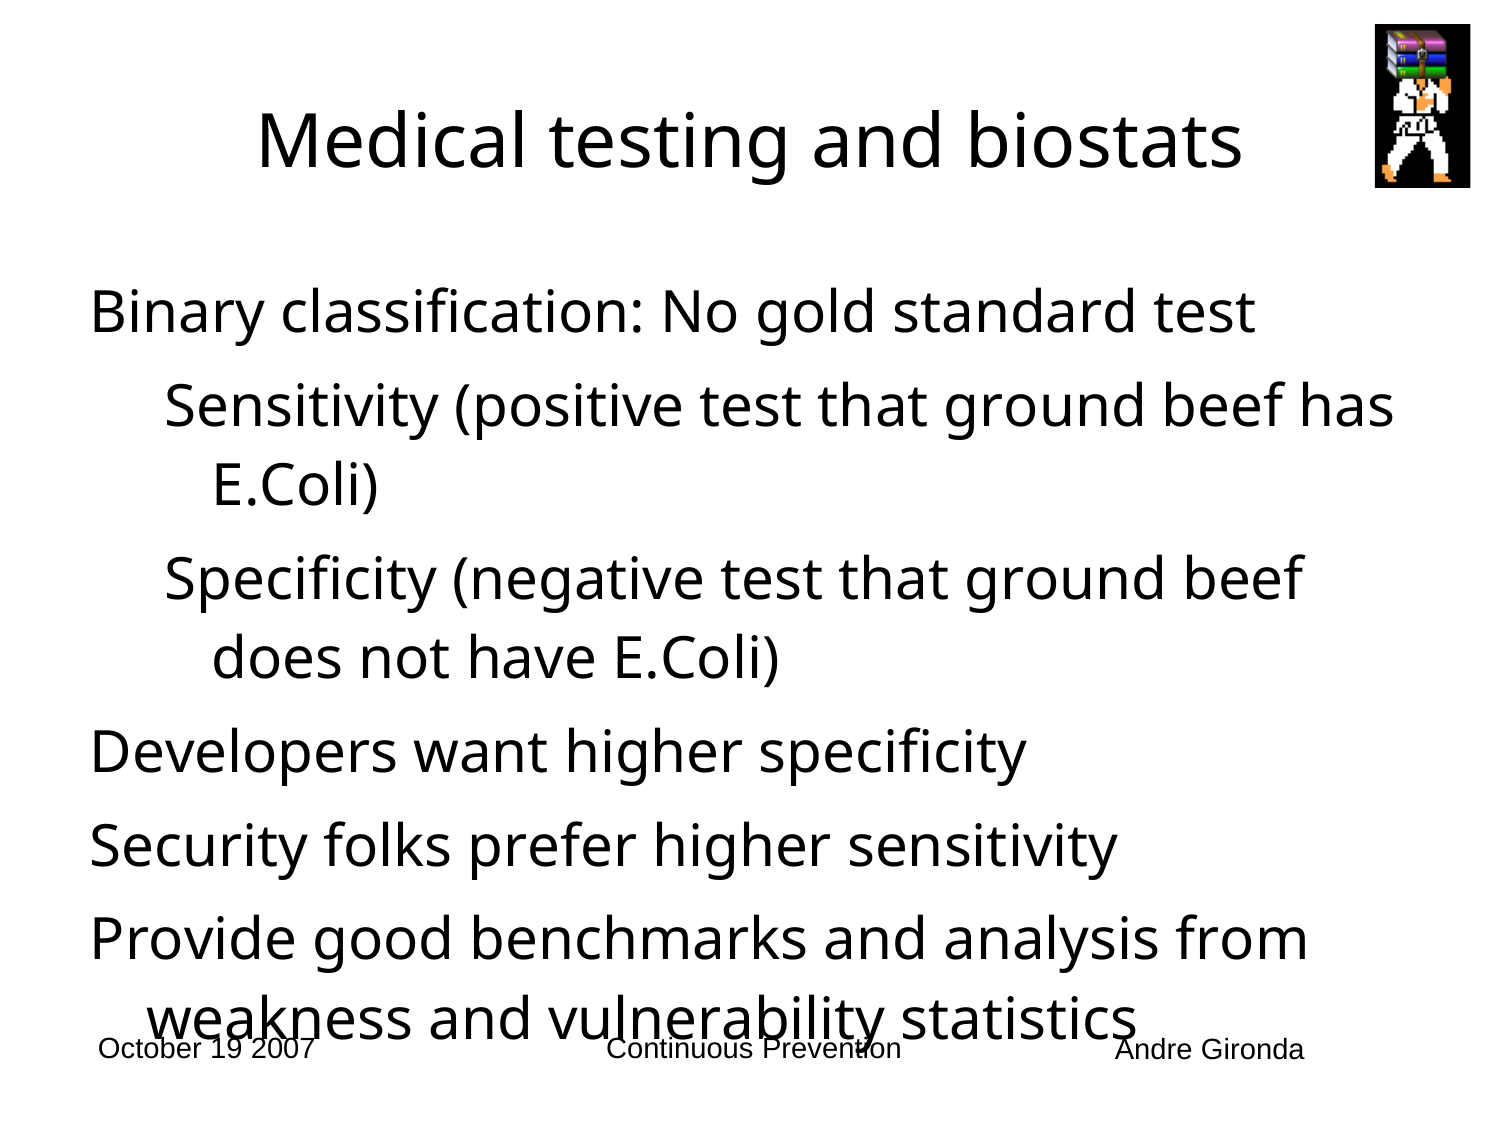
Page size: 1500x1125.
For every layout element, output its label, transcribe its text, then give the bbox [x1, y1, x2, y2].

list Binary classification: No gold standard test Sensitivity (positive test that ground beef has E.Coli) Specificity (negative test that ground beef does not have E.Coli) Developers want higher specificity Security folks prefer higher sensitivity Provide good benchmarks and analysis from weakness and vulnerability statistics [75, 262, 1426, 1006]
picture [1374, 24, 1471, 188]
title Medical testing and biostats [75, 45, 1426, 233]
